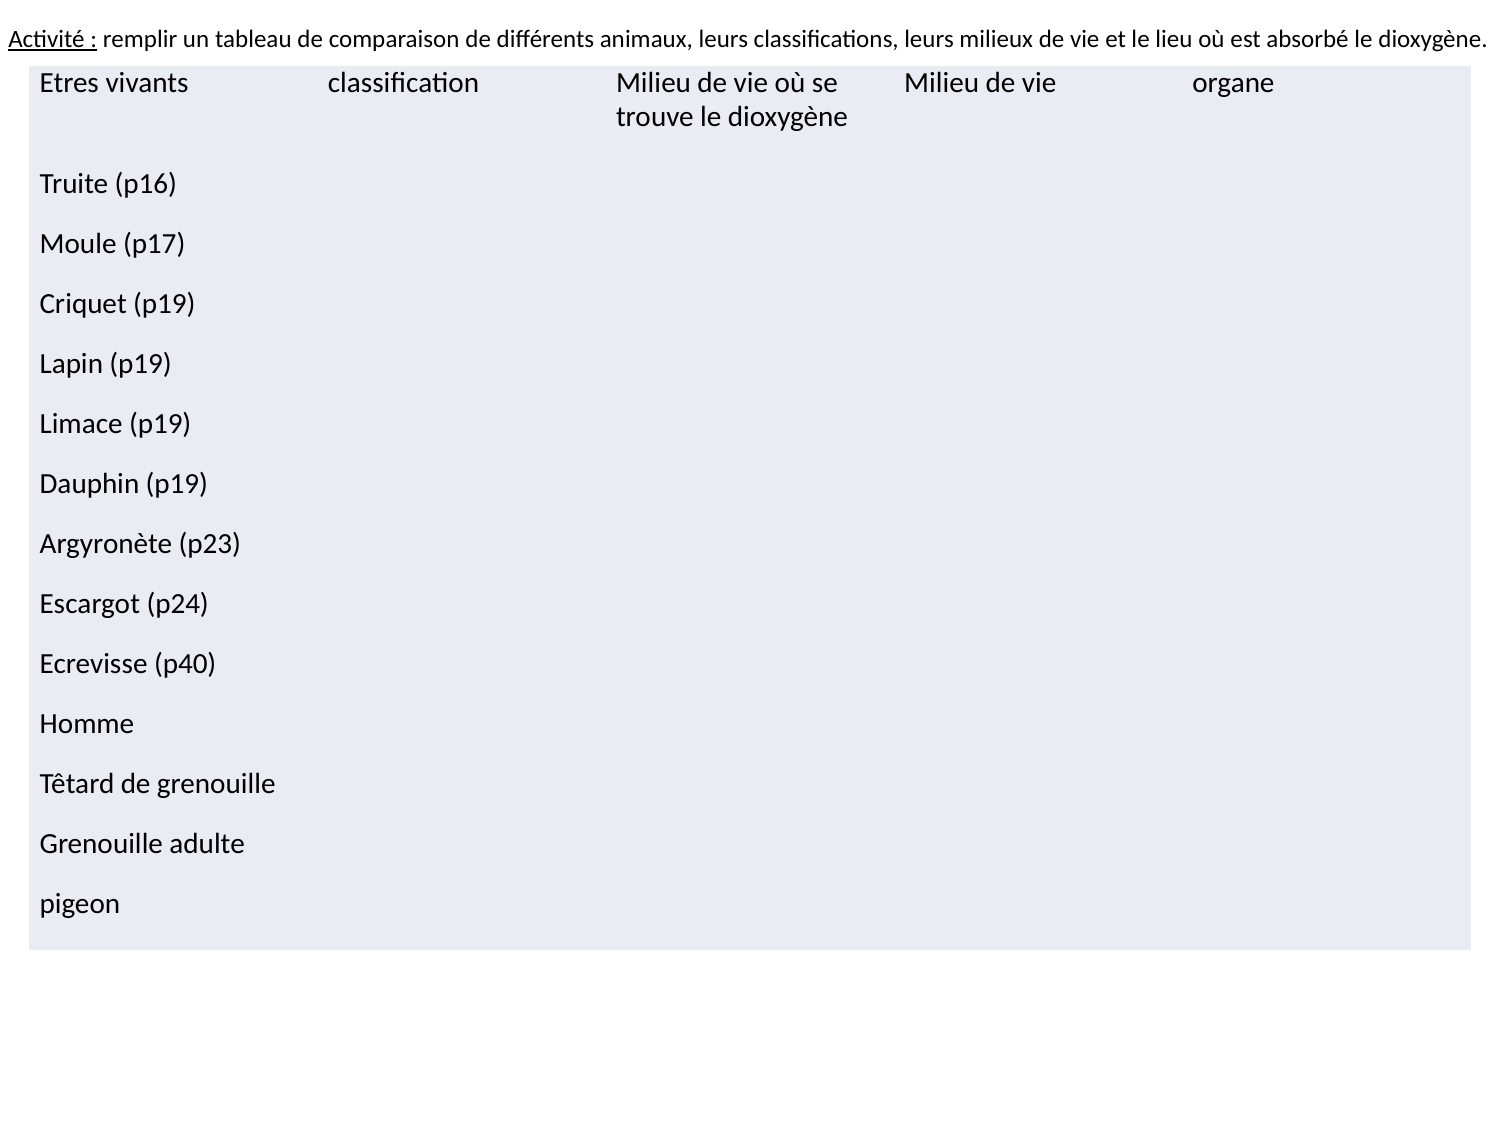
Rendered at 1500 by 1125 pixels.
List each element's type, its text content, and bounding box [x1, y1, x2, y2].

table_cell [1182, 827, 1471, 887]
table_cell [318, 167, 606, 227]
table_cell [318, 707, 606, 767]
table_cell [606, 227, 894, 287]
table_cell [1182, 707, 1471, 767]
table_cell Lapin (p19) [29, 347, 318, 407]
table_cell [606, 347, 894, 407]
table_cell [318, 827, 606, 887]
table_cell [1182, 767, 1471, 827]
table_cell [606, 287, 894, 347]
table_cell Homme [29, 707, 318, 767]
table_cell [318, 647, 606, 707]
table_cell [318, 527, 606, 587]
table_header organe [1182, 66, 1471, 167]
table_header Etres vivants [29, 66, 318, 167]
table_cell [894, 527, 1182, 587]
table_cell [1182, 347, 1471, 407]
table_cell [894, 587, 1182, 647]
table_cell [894, 407, 1182, 467]
table_cell [894, 347, 1182, 407]
table_cell [318, 407, 606, 467]
table_cell [318, 767, 606, 827]
table_cell [606, 887, 894, 950]
table_cell Truite (p16) [29, 167, 318, 227]
table_cell [318, 587, 606, 647]
table_cell [1182, 647, 1471, 707]
table_cell [894, 827, 1182, 887]
table_cell [606, 707, 894, 767]
table_cell Moule (p17) [29, 227, 318, 287]
table_cell [1182, 527, 1471, 587]
table_cell [606, 647, 894, 707]
table_header Milieu de vie [894, 66, 1182, 167]
table_cell Argyronète (p23) [29, 527, 318, 587]
table_cell [894, 707, 1182, 767]
table_cell [1182, 887, 1471, 950]
table_cell [318, 467, 606, 527]
table_cell [318, 287, 606, 347]
table_cell [1182, 587, 1471, 647]
table_cell Escargot (p24) [29, 587, 318, 647]
table_cell [894, 767, 1182, 827]
table_cell [318, 887, 606, 950]
table_cell [606, 587, 894, 647]
table_cell [1182, 287, 1471, 347]
table_cell Dauphin (p19) [29, 467, 318, 527]
table_cell pigeon [29, 887, 318, 950]
table_cell [606, 467, 894, 527]
table_cell Criquet (p19) [29, 287, 318, 347]
table_cell [1182, 167, 1471, 227]
table_cell [894, 467, 1182, 527]
table_cell [894, 287, 1182, 347]
table_header Milieu de vie où se trouve le dioxygène [606, 66, 894, 167]
table_cell [1182, 467, 1471, 527]
table_cell [606, 827, 894, 887]
table_header classification [318, 66, 606, 167]
table_cell [606, 527, 894, 587]
table_cell [318, 227, 606, 287]
table_cell Ecrevisse (p40) [29, 647, 318, 707]
table_cell [894, 227, 1182, 287]
table_cell [894, 887, 1182, 950]
table_cell [1182, 227, 1471, 287]
table_cell [894, 647, 1182, 707]
table_cell [318, 347, 606, 407]
table_cell [1182, 407, 1471, 467]
table_cell [606, 167, 894, 227]
table_cell [606, 767, 894, 827]
table_cell Têtard de grenouille [29, 767, 318, 827]
table_cell [606, 407, 894, 467]
text_box Activité : remplir un tableau de comparaison de différents animaux, leurs classifications, leurs milieux de vie et le lieu où est absorbé le dioxygène. [0, 14, 1500, 60]
table_cell Limace (p19) [29, 407, 318, 467]
table_cell [894, 167, 1182, 227]
table_cell Grenouille adulte [29, 827, 318, 887]
